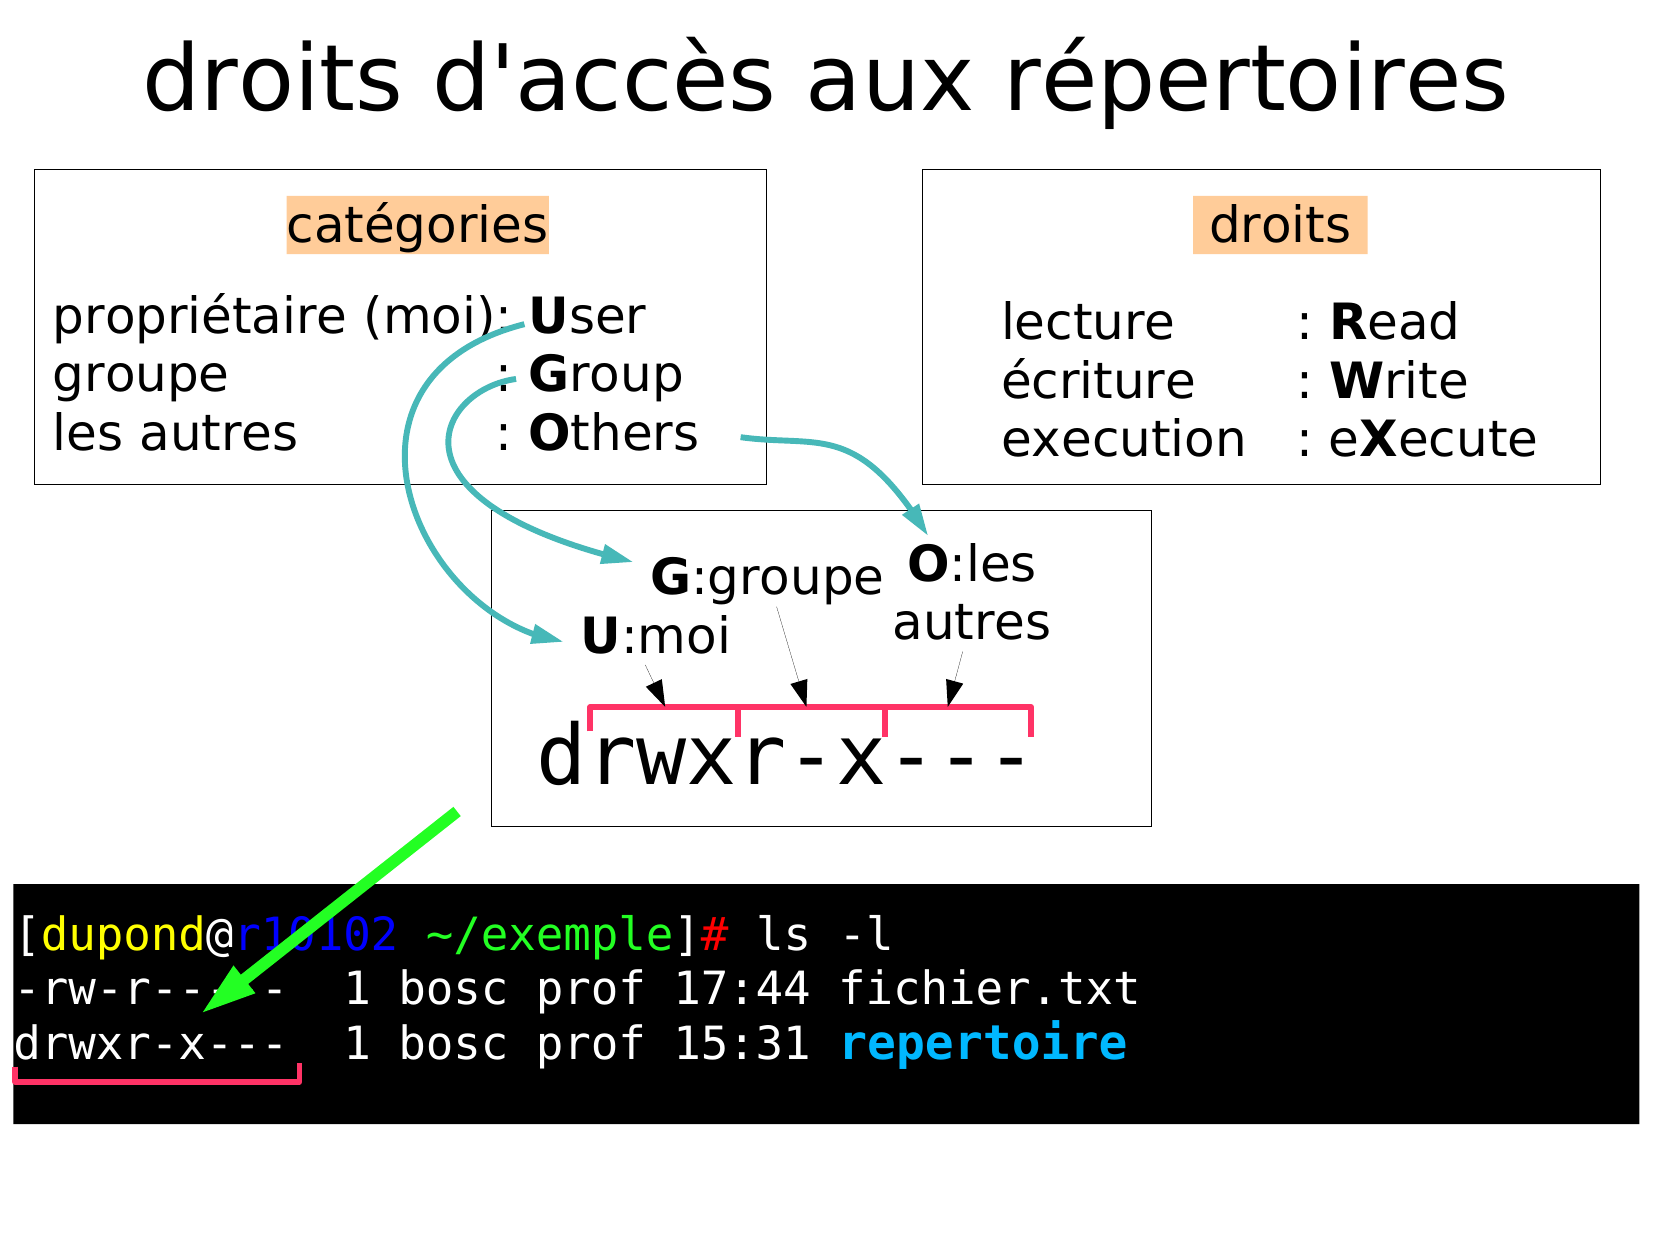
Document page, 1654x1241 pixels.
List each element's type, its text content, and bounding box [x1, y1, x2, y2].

text_box G:groupe [650, 548, 885, 607]
text_box lecture : Read écriture : Write execution : eXecute [1001, 293, 1539, 469]
text_box U:moi [580, 606, 732, 665]
text_box droits [1193, 195, 1368, 255]
text_box O:les autres [892, 535, 1052, 652]
text_box catégories [286, 195, 549, 255]
text_box [dupond@r10102 ~/exemple]# ls -l -rw-r----- 1 bosc prof 17:44 fichier.txt drwxr-x--- 1 bosc prof 15:31 repertoire [13, 884, 1640, 1125]
text_box propriétaire (moi): User groupe : Group les autres : Others [52, 287, 766, 462]
title droits d'accès aux répertoires [0, 17, 1654, 140]
text_box drwxr-x--- [536, 706, 1037, 805]
